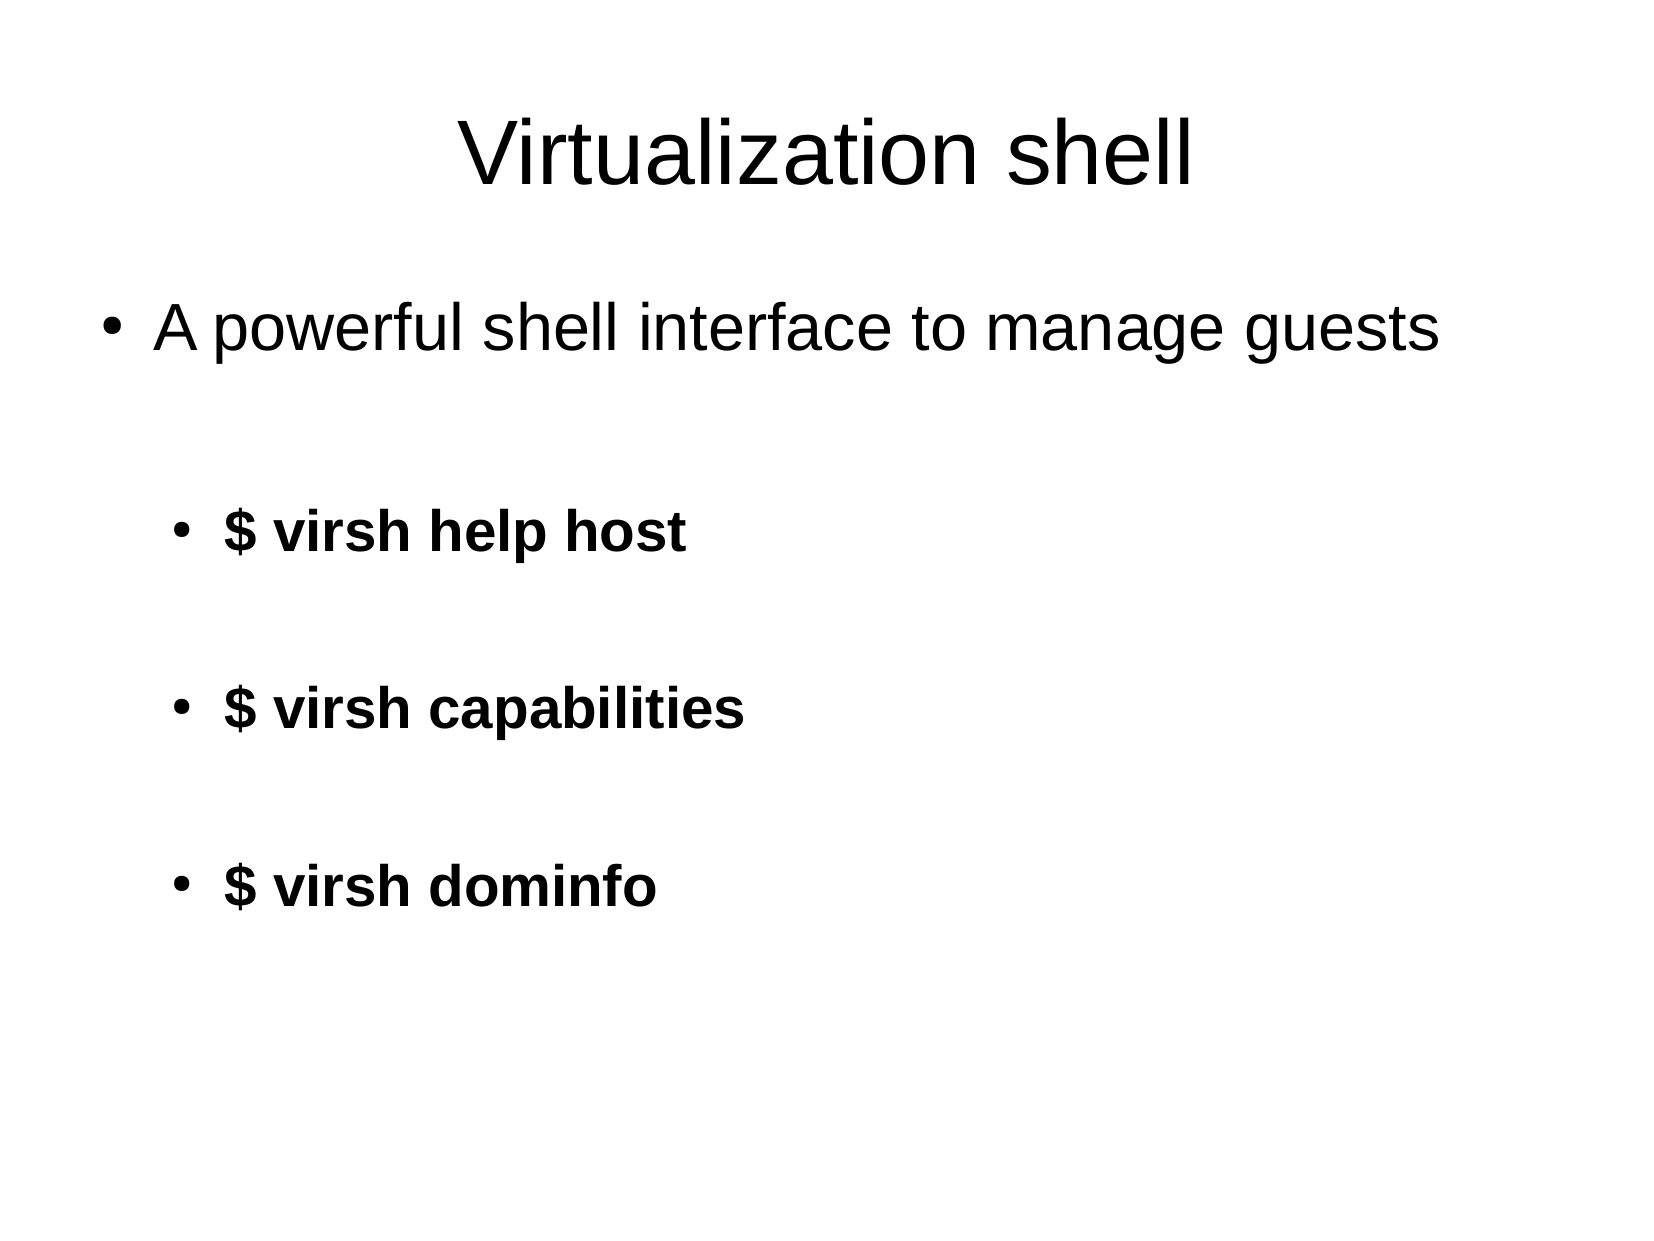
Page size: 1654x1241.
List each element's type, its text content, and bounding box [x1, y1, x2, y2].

list A powerful shell interface to manage guests $ virsh help host $ virsh capabilities $ virsh dominfo [82, 290, 1571, 1109]
title Virtualization shell [82, 49, 1571, 257]
